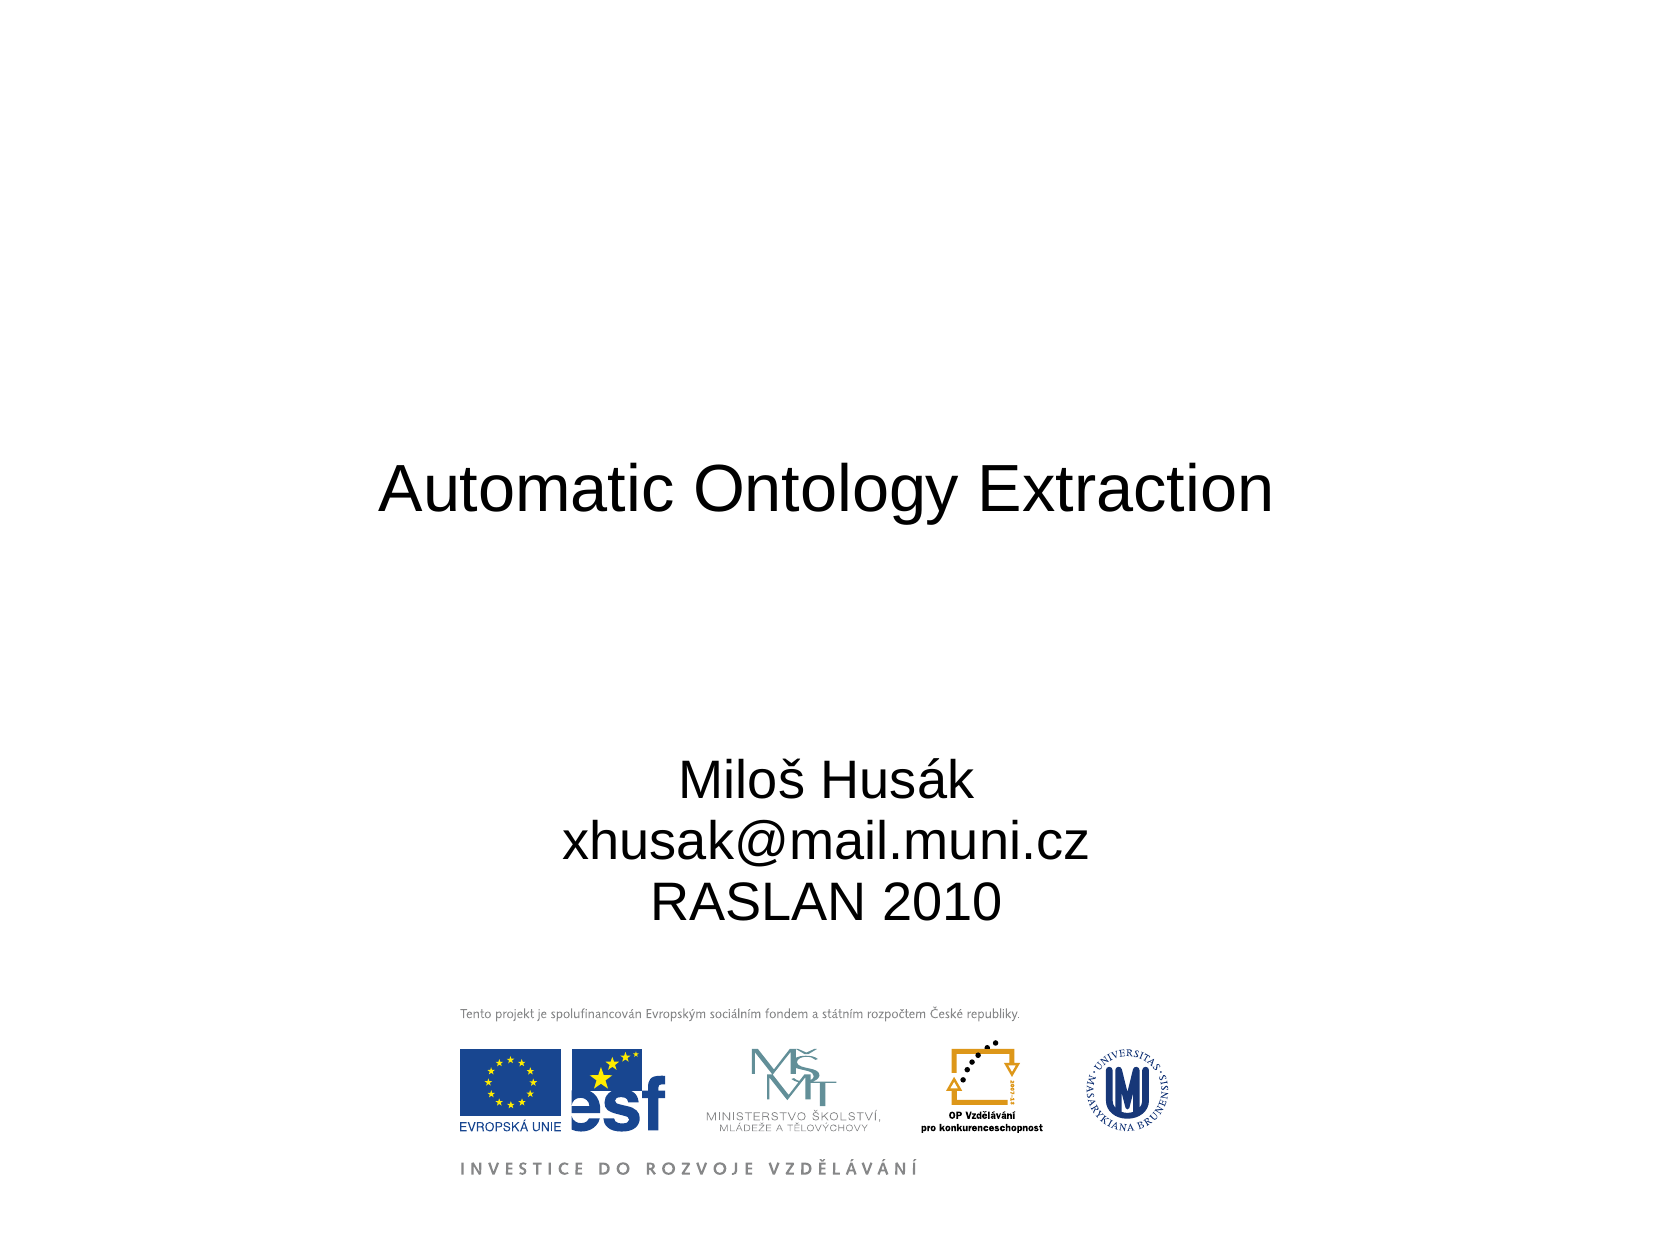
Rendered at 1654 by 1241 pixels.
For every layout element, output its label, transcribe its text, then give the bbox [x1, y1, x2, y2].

subtitle Automatic Ontology Extraction Miloš Husák xhusak@mail.muni.cz RASLAN 2010 [82, 56, 1571, 1102]
picture [460, 1006, 1169, 1175]
